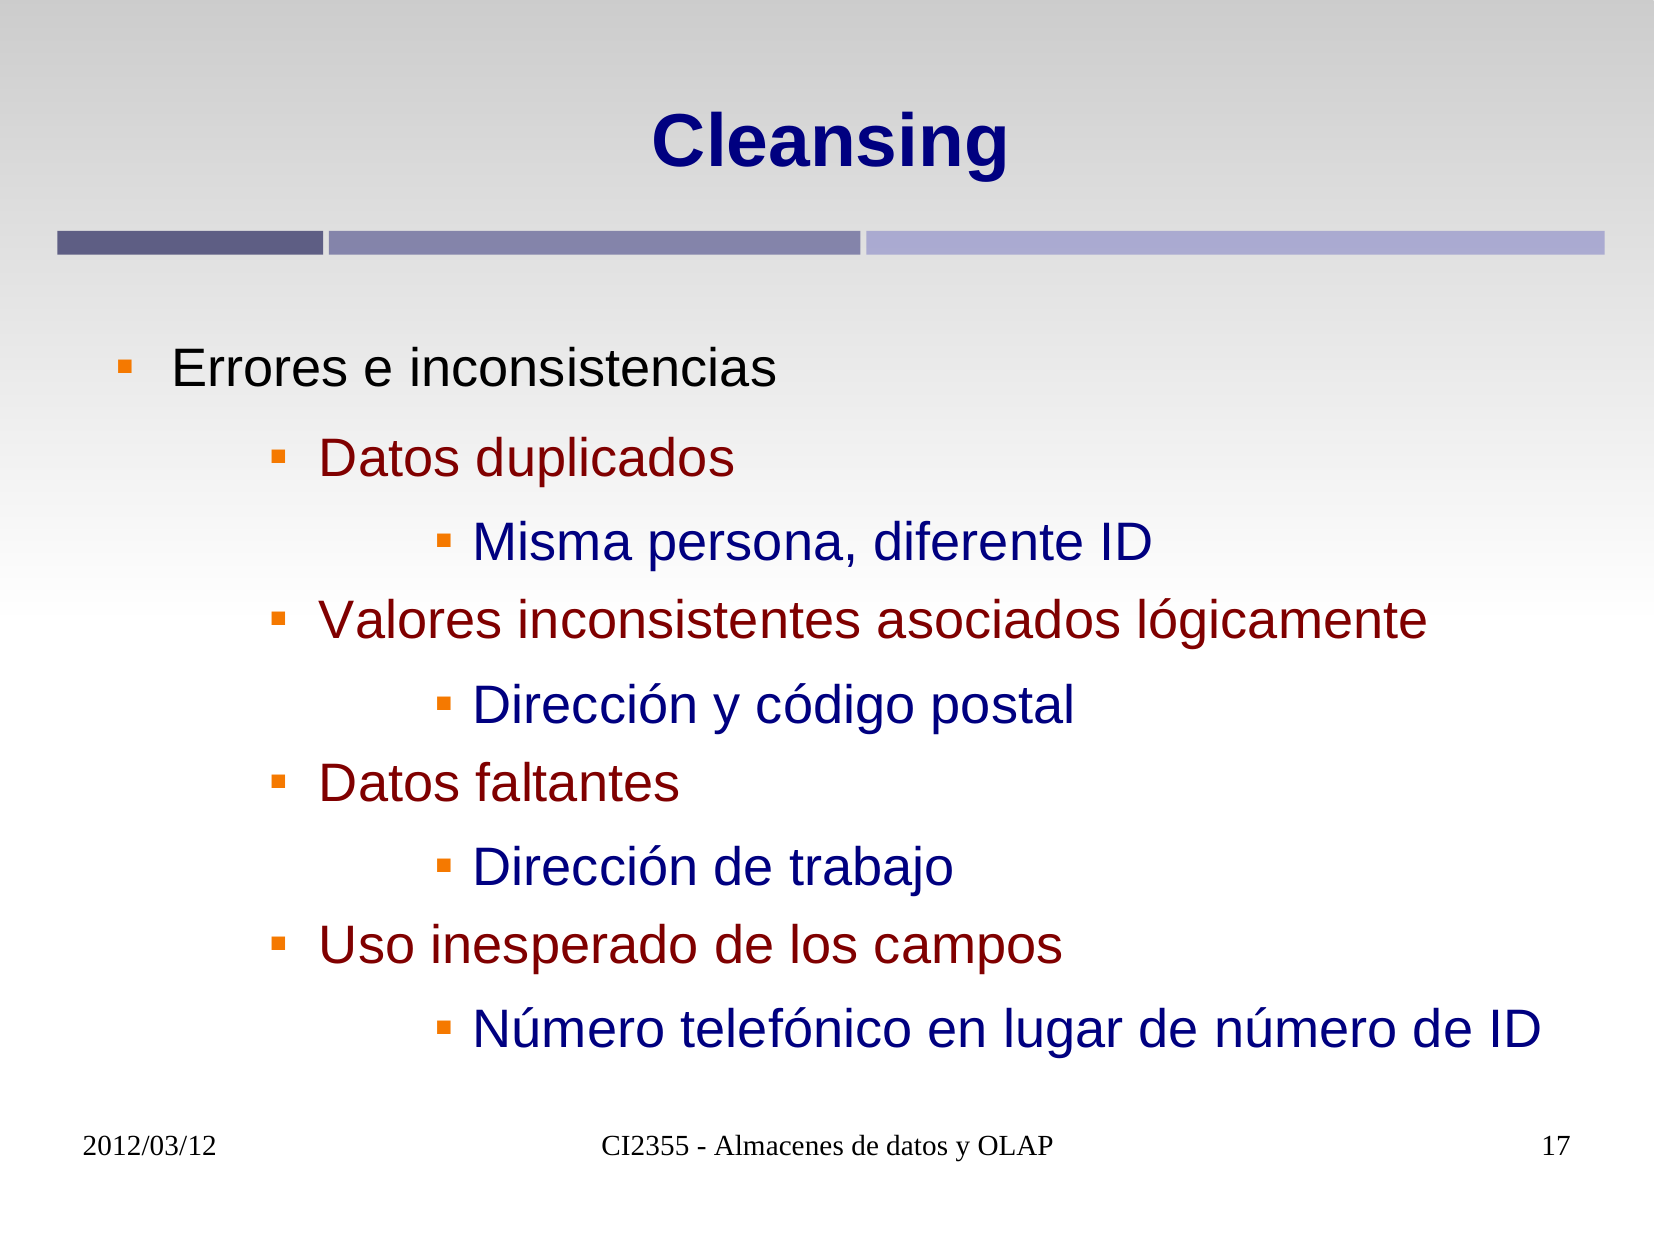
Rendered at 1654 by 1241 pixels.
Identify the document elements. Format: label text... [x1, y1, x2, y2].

title Cleansing [86, 55, 1576, 226]
list Errores e inconsistencias Datos duplicados Misma persona, diferente ID Valores inconsistentes asociados lógicamente Dirección y código postal Datos faltantes Dirección de trabajo Uso inesperado de los campos Número telefónico en lugar de número de ID [82, 337, 1571, 1109]
